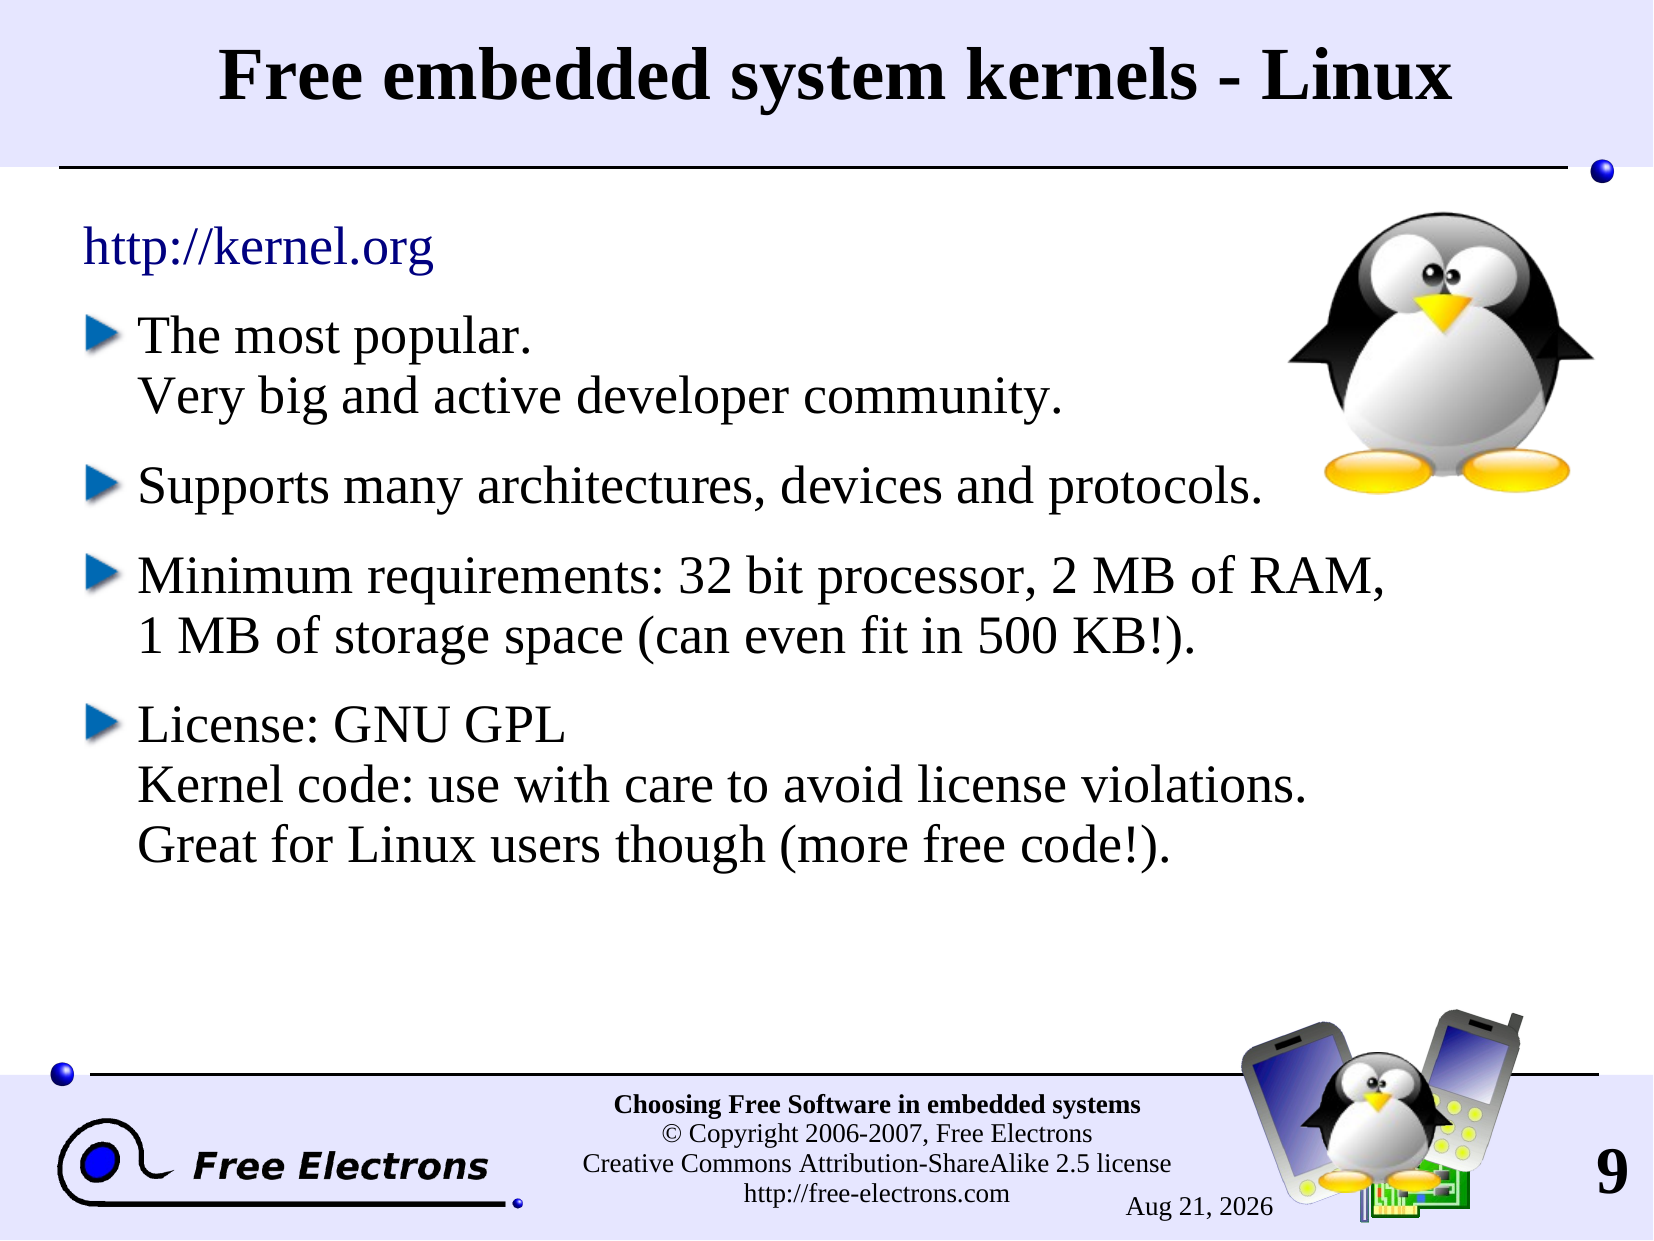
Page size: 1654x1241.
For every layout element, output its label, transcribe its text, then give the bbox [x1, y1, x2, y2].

picture [1285, 210, 1599, 495]
list http://kernel.org The most popular. Very big and active developer community. Supports many architectures, devices and protocols. Minimum requirements: 32 bit processor, 2 MB of RAM, 1 MB of storage space (can even fit in 500 KB!). License: GNU GPL Kernel code: use with care to avoid license violations. Great for Linux users though (more free code!). [66, 216, 1421, 1066]
picture [50, 1107, 527, 1216]
title Free embedded system kernels - Linux [33, 25, 1604, 124]
picture [1231, 983, 1538, 1240]
